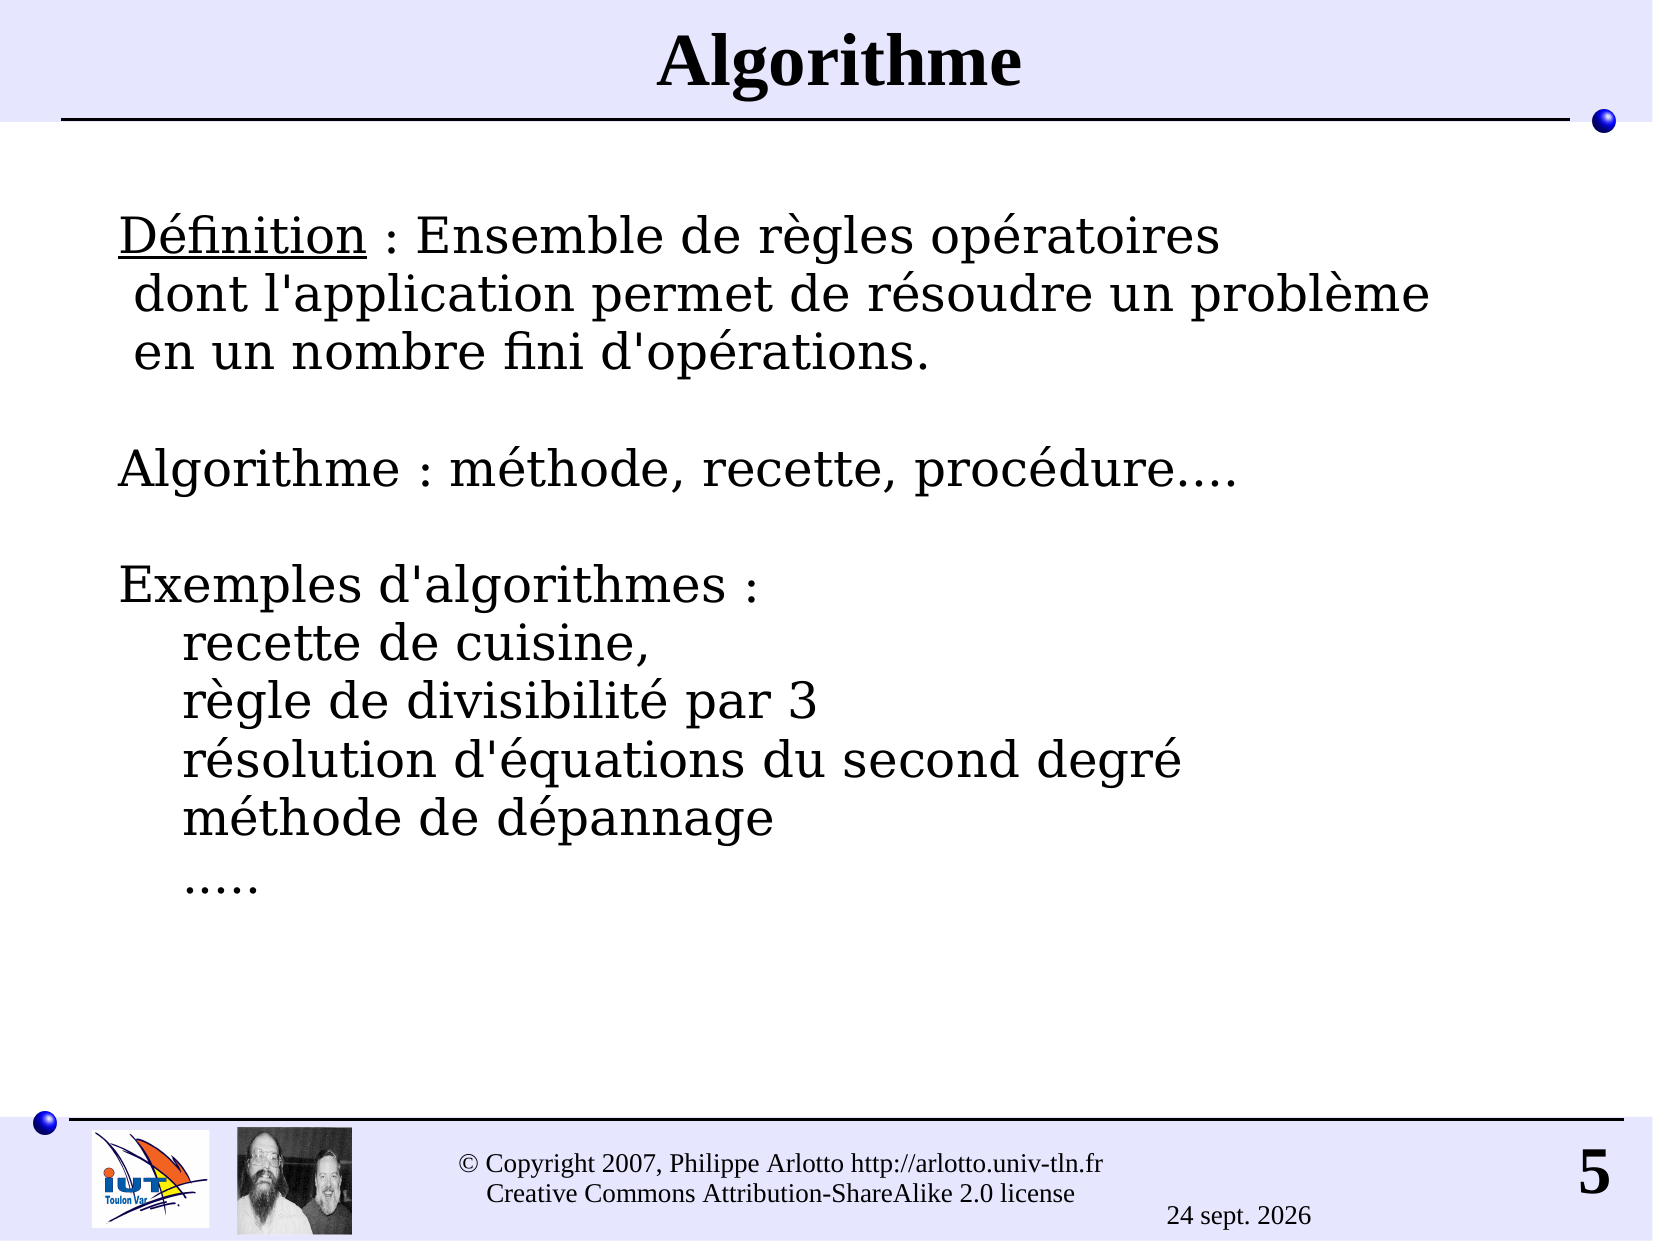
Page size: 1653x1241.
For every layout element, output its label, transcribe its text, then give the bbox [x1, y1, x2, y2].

picture [237, 1127, 352, 1235]
title Algorithme [95, 11, 1585, 110]
text_box Définition : Ensemble de règles opératoires dont l'application permet de résoudre un problème en un nombre fini d'opérations. Algorithme : méthode, recette, procédure.... Exemples d'algorithmes : recette de cuisine, règle de divisibilité par 3 résolution d'équations du second degré méthode de dépannage ..... [118, 206, 1432, 964]
